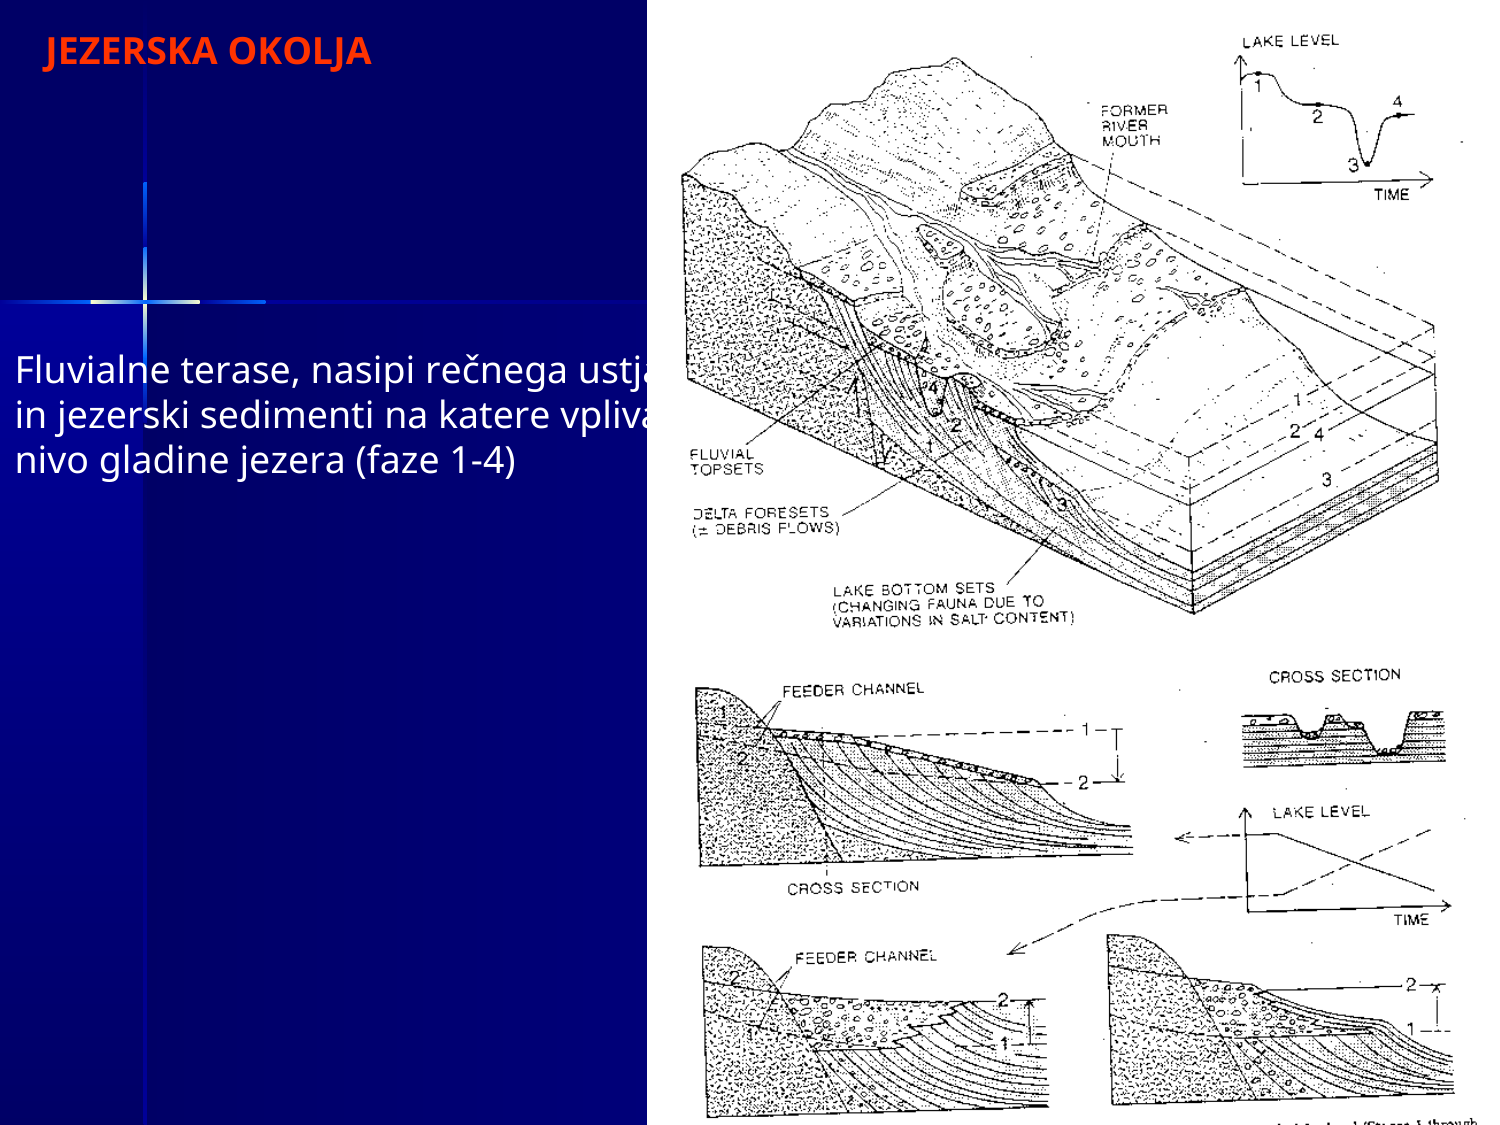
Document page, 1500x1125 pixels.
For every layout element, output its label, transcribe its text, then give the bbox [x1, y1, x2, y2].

text_box Fluvialne terase, nasipi rečnega ustja in jezerski sedimenti na katere vpliva nivo gladine jezera (faze 1-4) [0, 337, 680, 489]
text_box JEZERSKA OKOLJA [30, 18, 388, 80]
picture [647, 0, 1500, 1125]
